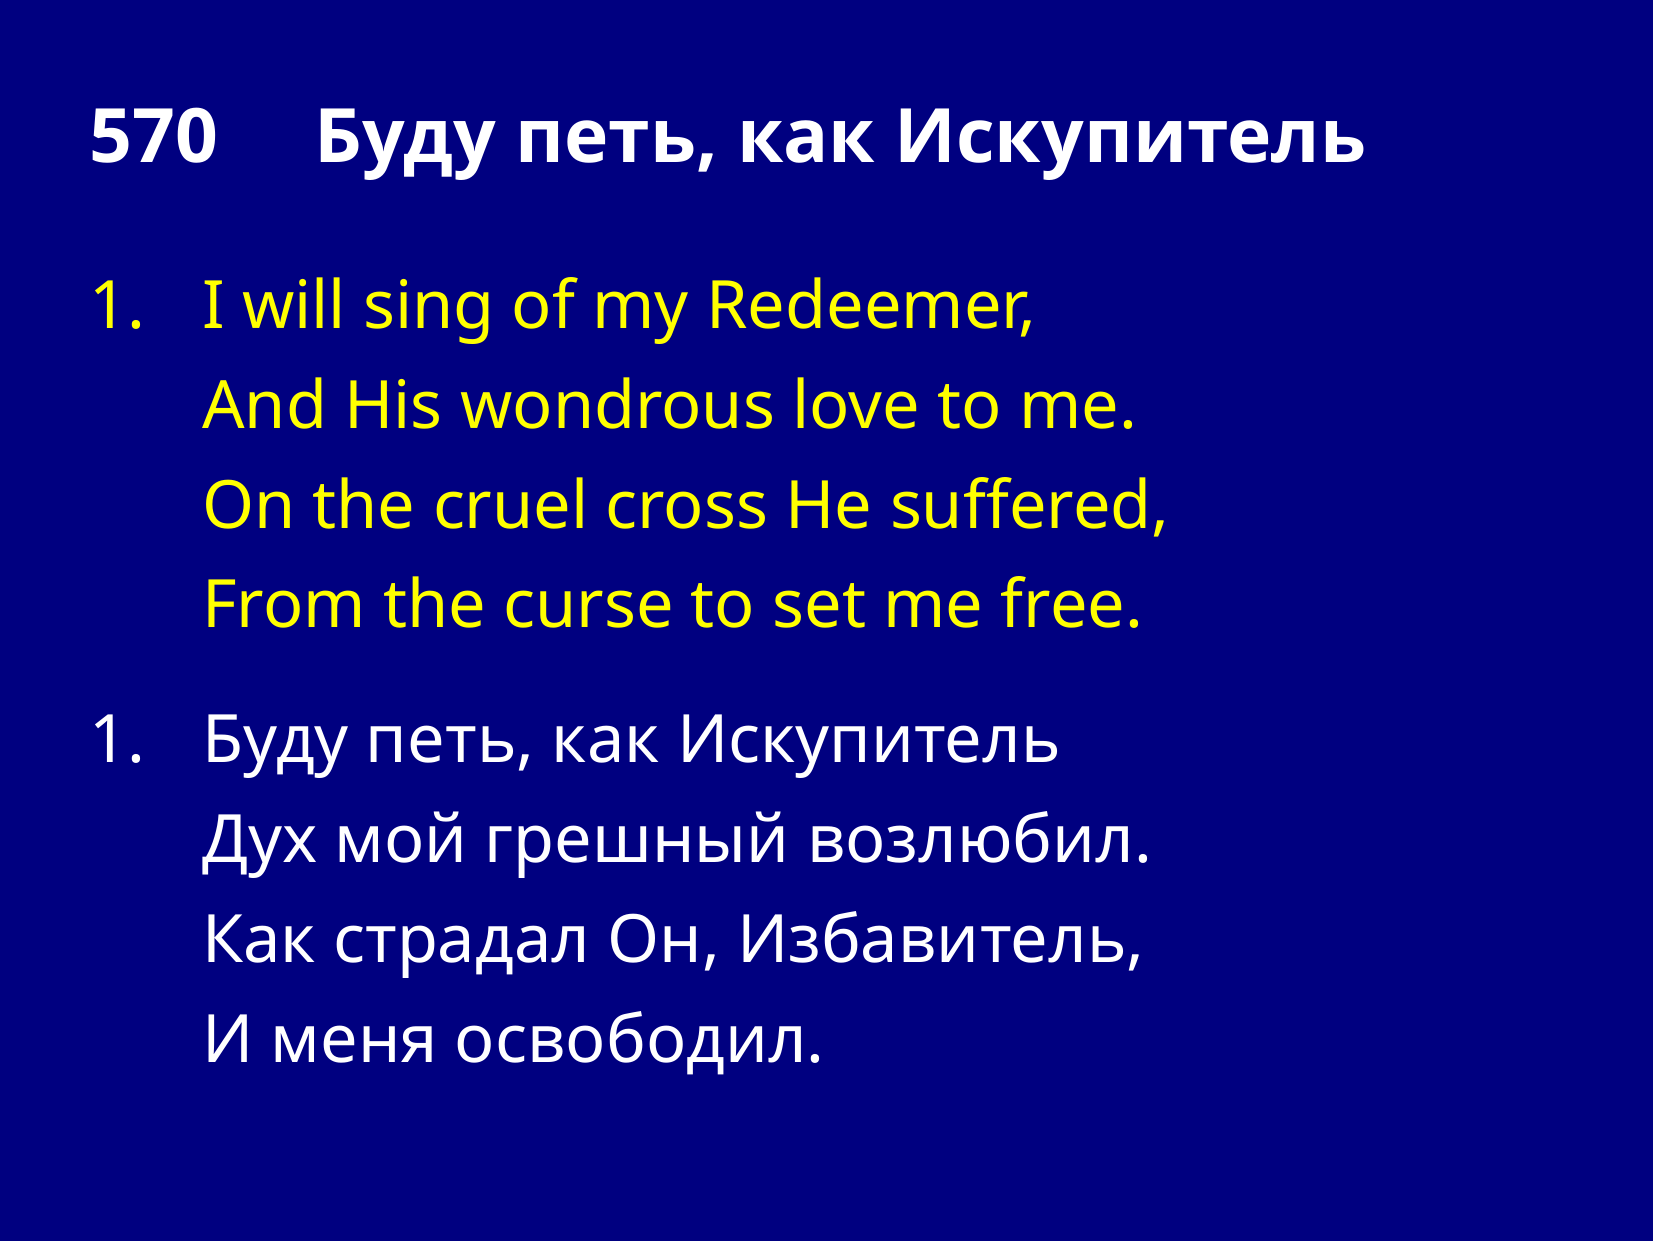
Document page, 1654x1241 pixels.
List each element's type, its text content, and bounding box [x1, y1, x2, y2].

text_box 1. I will sing of my Redeemer, And His wondrous love to me. On the cruel cross He suffered, From the curse to set me free. [75, 188, 1576, 638]
text_box 1. Буду петь, как Искупитель Дух мой грешный возлюбил. Как страдал Он, Избавитель, И меня освободил. [75, 675, 1576, 1163]
text_box 570 Буду петь, как Искупитель [75, 75, 1576, 188]
